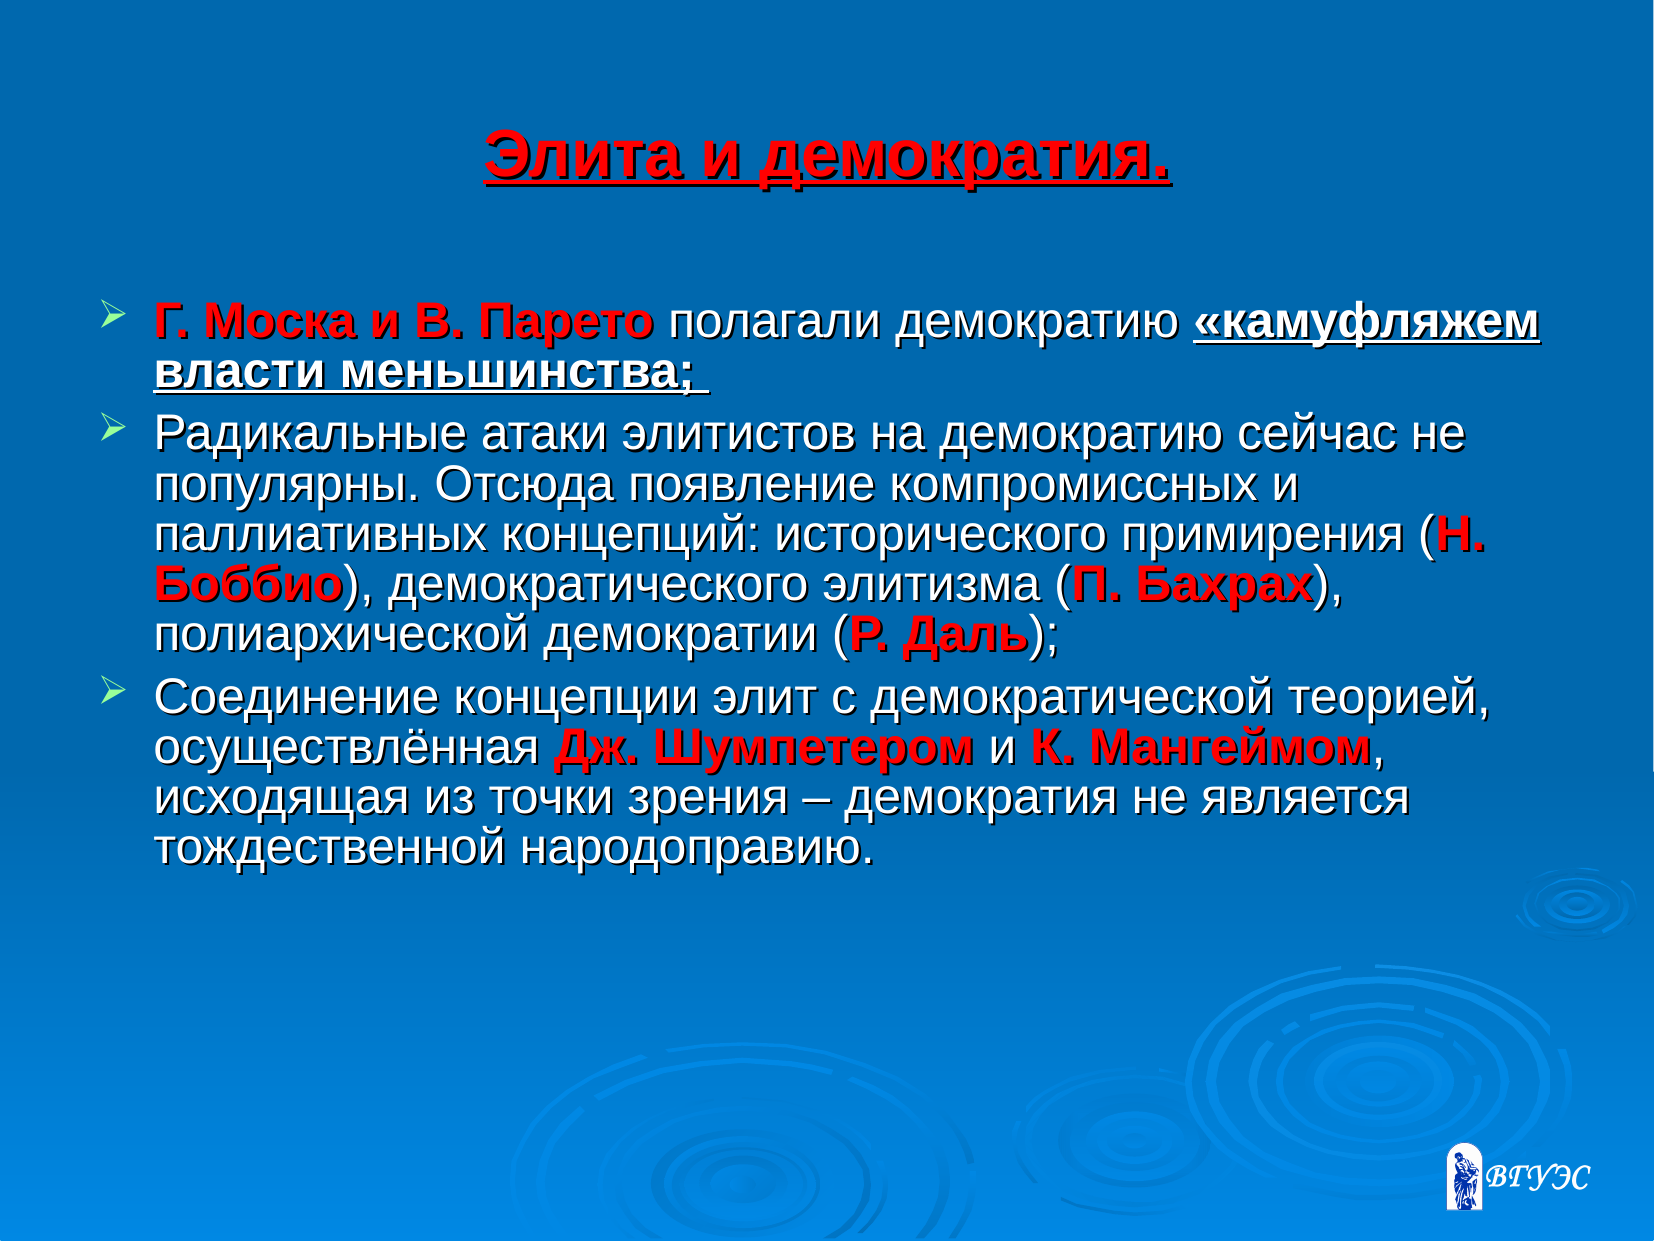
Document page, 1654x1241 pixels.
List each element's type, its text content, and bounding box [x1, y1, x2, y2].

title Элита и демократия. [82, 50, 1571, 257]
list Г. Моска и В. Парето полагали демократию «камуфляжем власти меньшинства; Радикальные атаки элитистов на демократию сейчас не популярны. Отсюда появление компромиссных и паллиативных концепций: исторического примирения (Н. Боббио), демократического элитизма (П. Бахрах), полиархической демократии (Р. Даль); Соединение концепции элит с демократической теорией, осуществлённая Дж. Шумпетером и К. Мангеймом, исходящая из точки зрения – демократия не является тождественной народоправию. [82, 289, 1571, 1108]
picture [1446, 1142, 1592, 1211]
